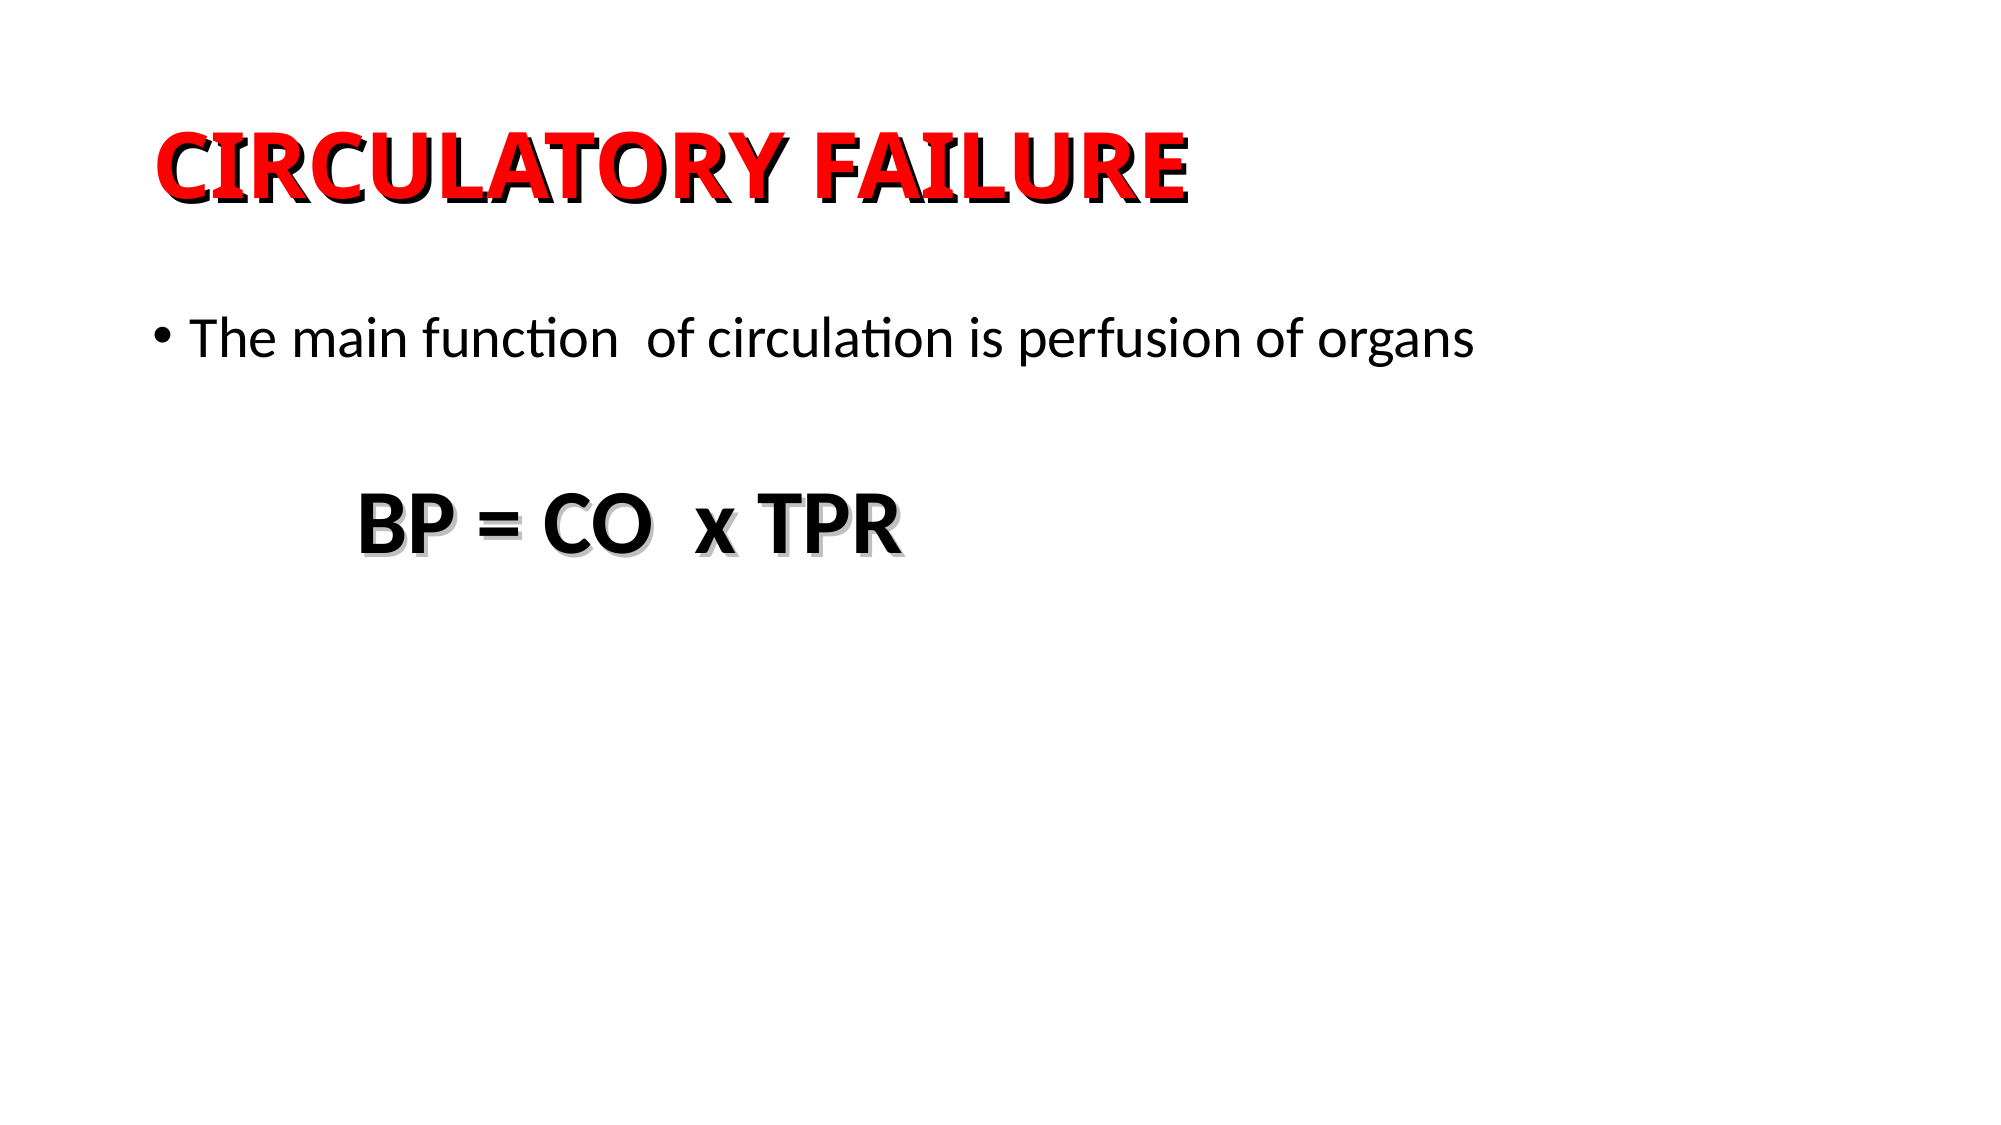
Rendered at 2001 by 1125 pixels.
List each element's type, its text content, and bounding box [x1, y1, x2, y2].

title CIRCULATORY FAILURE [137, 59, 1863, 278]
list The main function of circulation is perfusion of organs BP = CO x TPR [137, 299, 1863, 1014]
